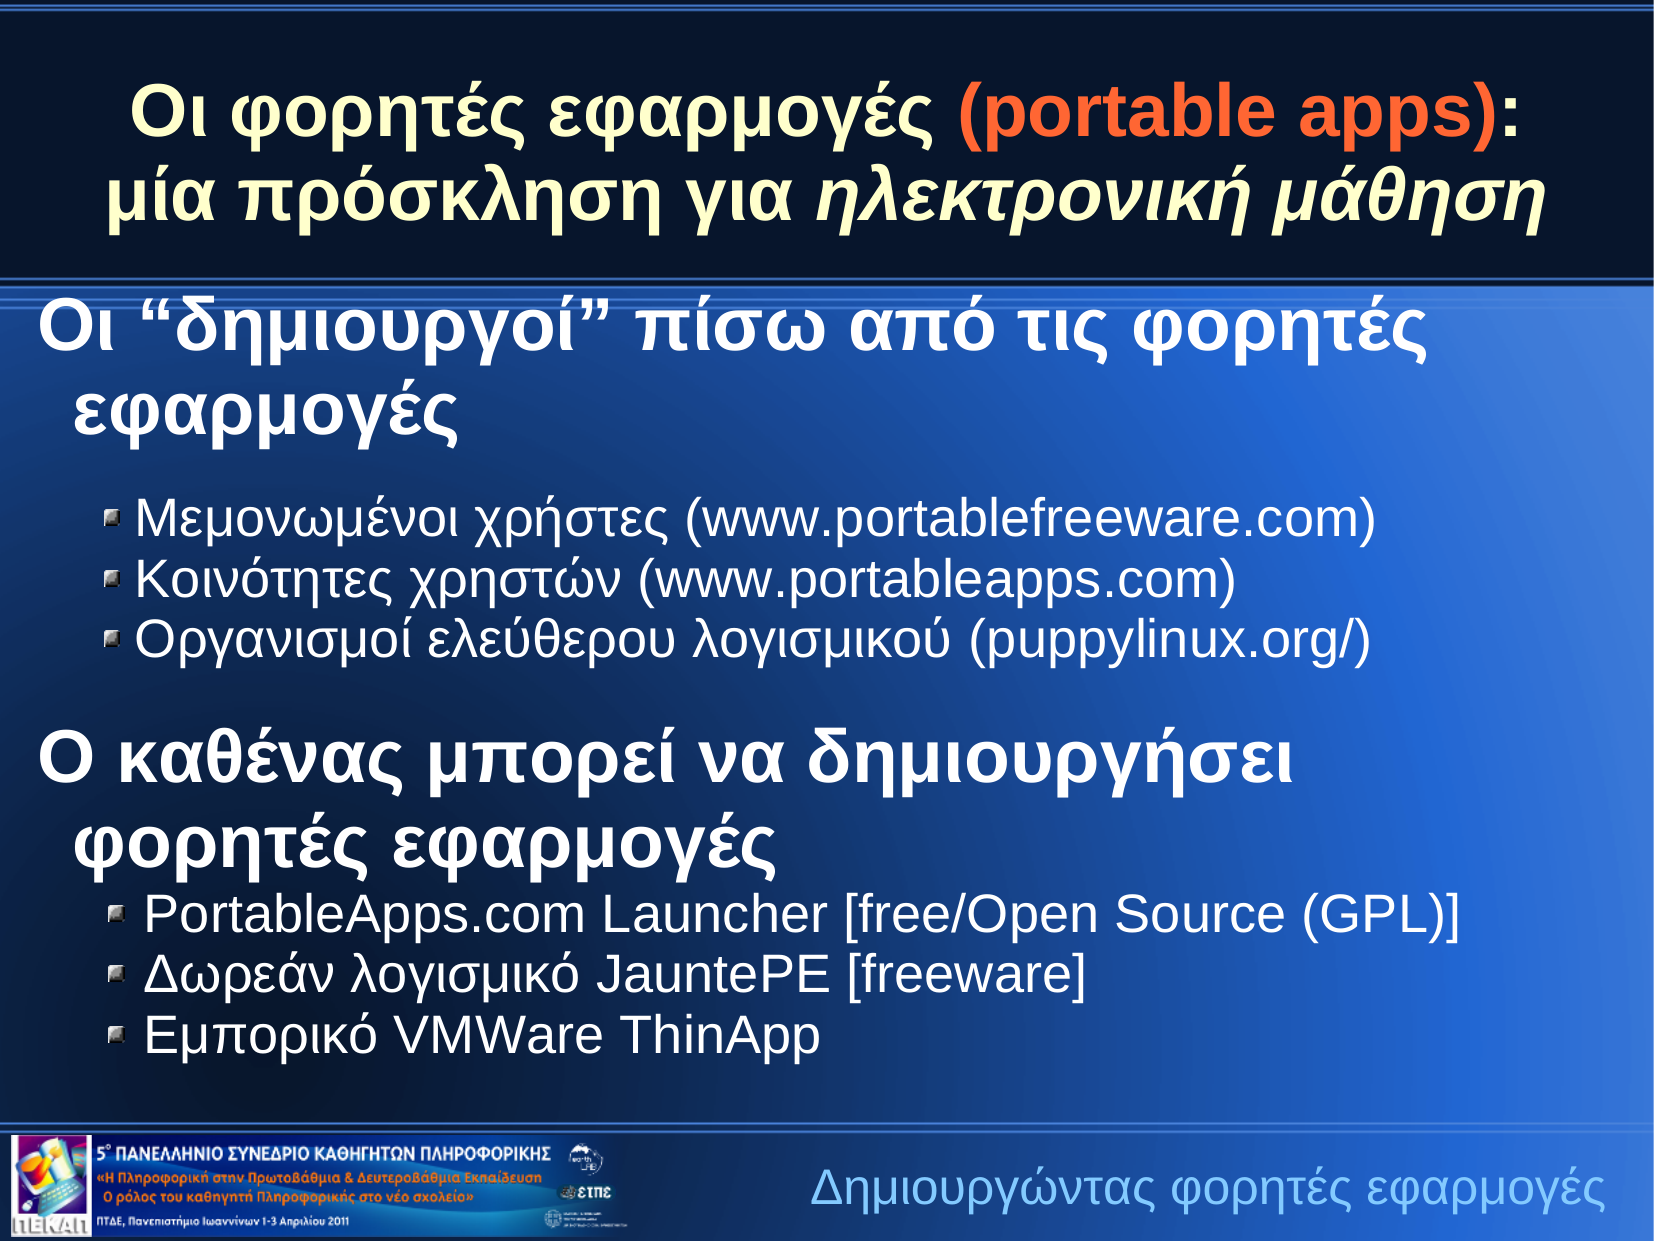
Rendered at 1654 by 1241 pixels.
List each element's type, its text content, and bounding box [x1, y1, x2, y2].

text_box Δημιουργώντας φορητές εφαρμογές [600, 1155, 1619, 1218]
picture [0, 0, 1654, 1241]
text_box Ο καθένας μπορεί να δημιουργήσει φορητές εφαρμογές PortableApps.com Launcher [free/Open Source (GPL)] Δωρεάν λογισμικό JauntePE [freeware] Εμπορικό VMWare ThinApp [37, 714, 1613, 1065]
title Οι φορητές εφαρμογές (portable apps): μία πρόσκληση για ηλεκτρονική μάθηση [82, 49, 1571, 257]
subtitle Οι “δημιουργοί” πίσω από τις φορητές εφαρμογές [37, 282, 1613, 451]
text_box Μεμονωμένοι χρήστες (www.portablefreeware.com) Κοινότητες χρηστών (www.portableapps.com) Οργανισμοί ελεύθερου λογισμικού (puppylinux.org/) [104, 487, 1538, 670]
